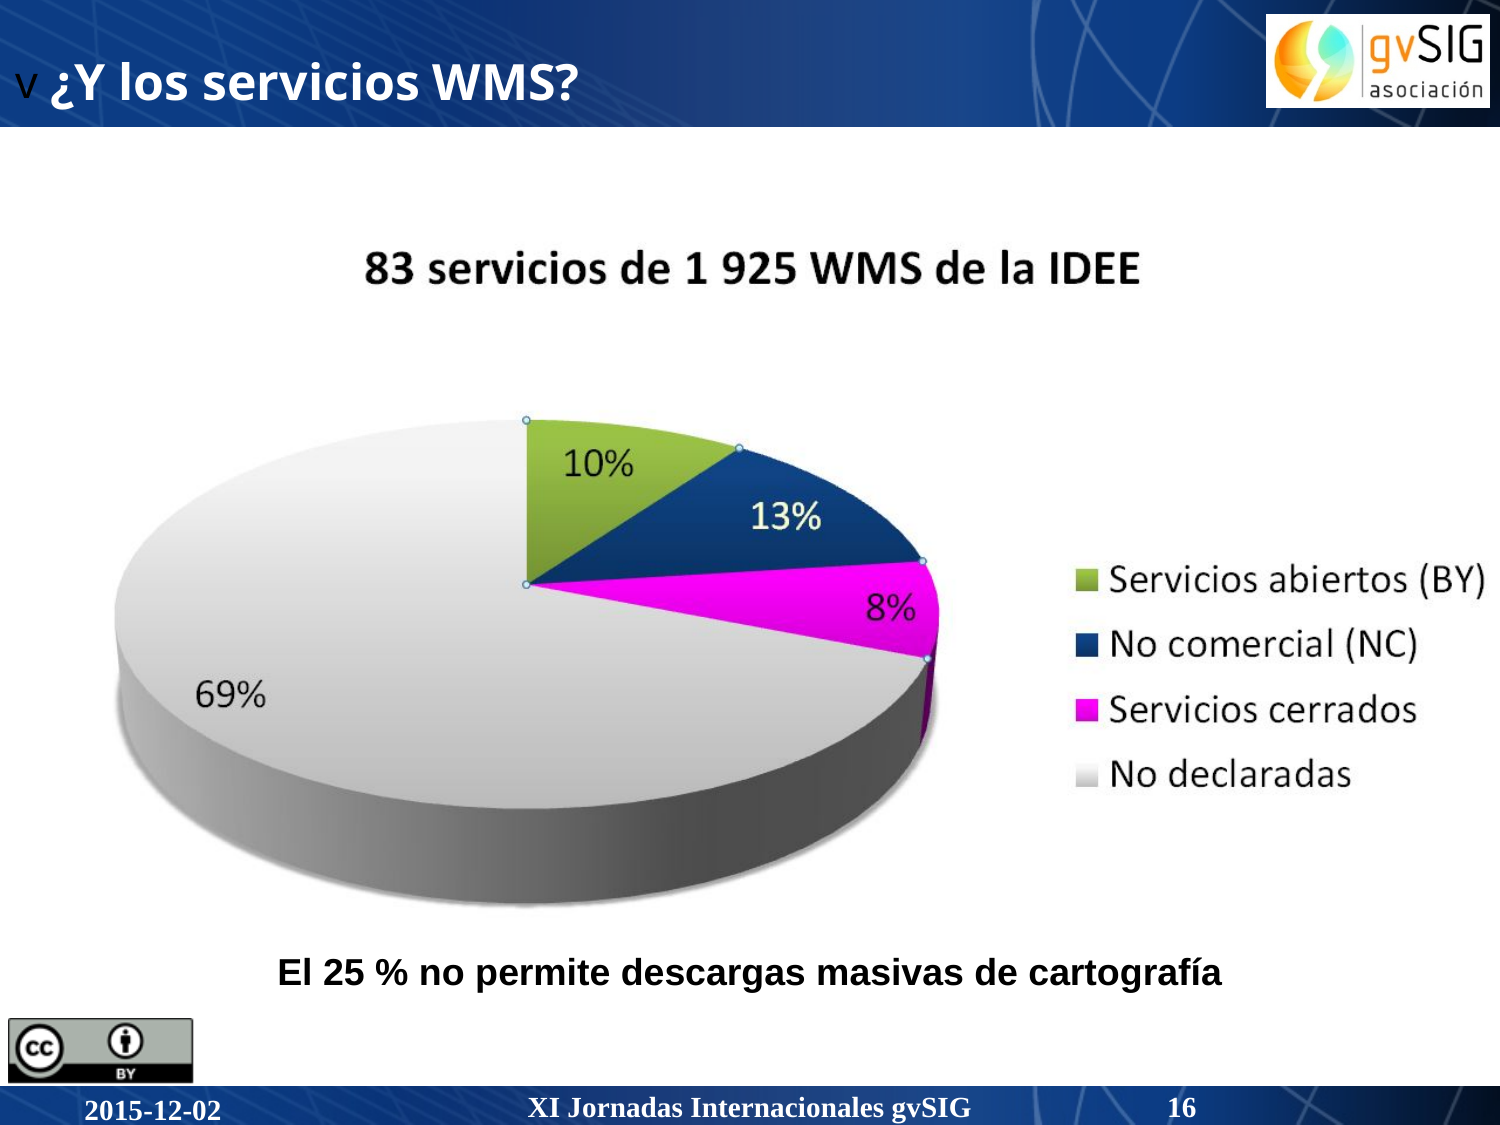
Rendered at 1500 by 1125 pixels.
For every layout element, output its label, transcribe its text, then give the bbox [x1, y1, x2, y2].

title ¿Y los servicios WMS? [0, 43, 1276, 107]
text_box El 25 % no permite descargas masivas de cartografía [0, 905, 1500, 1036]
picture [0, 0, 1500, 127]
picture [0, 223, 1500, 905]
picture [0, 1086, 1500, 1125]
